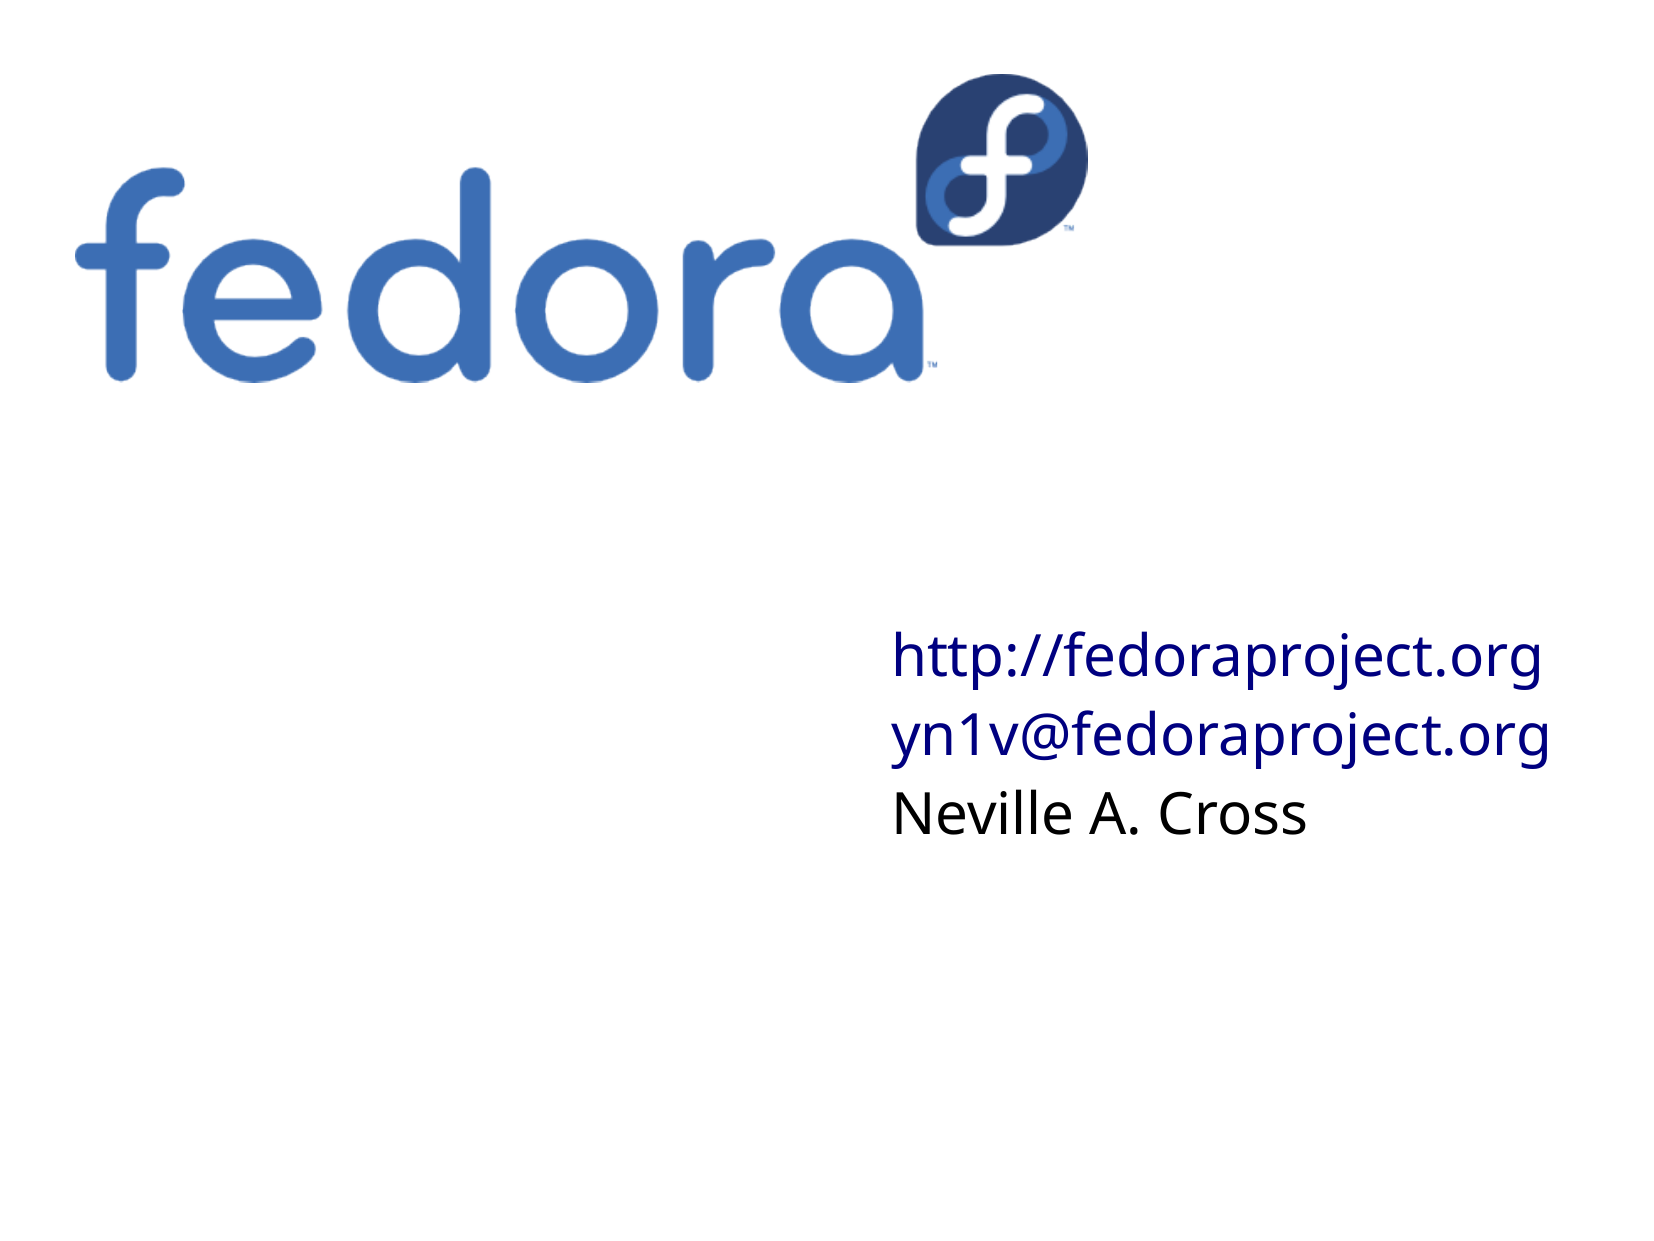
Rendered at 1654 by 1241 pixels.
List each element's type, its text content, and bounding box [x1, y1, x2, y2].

text_box http://fedoraproject.org yn1v@fedoraproject.org Neville A. Cross [876, 606, 1613, 826]
picture [75, 74, 1088, 383]
